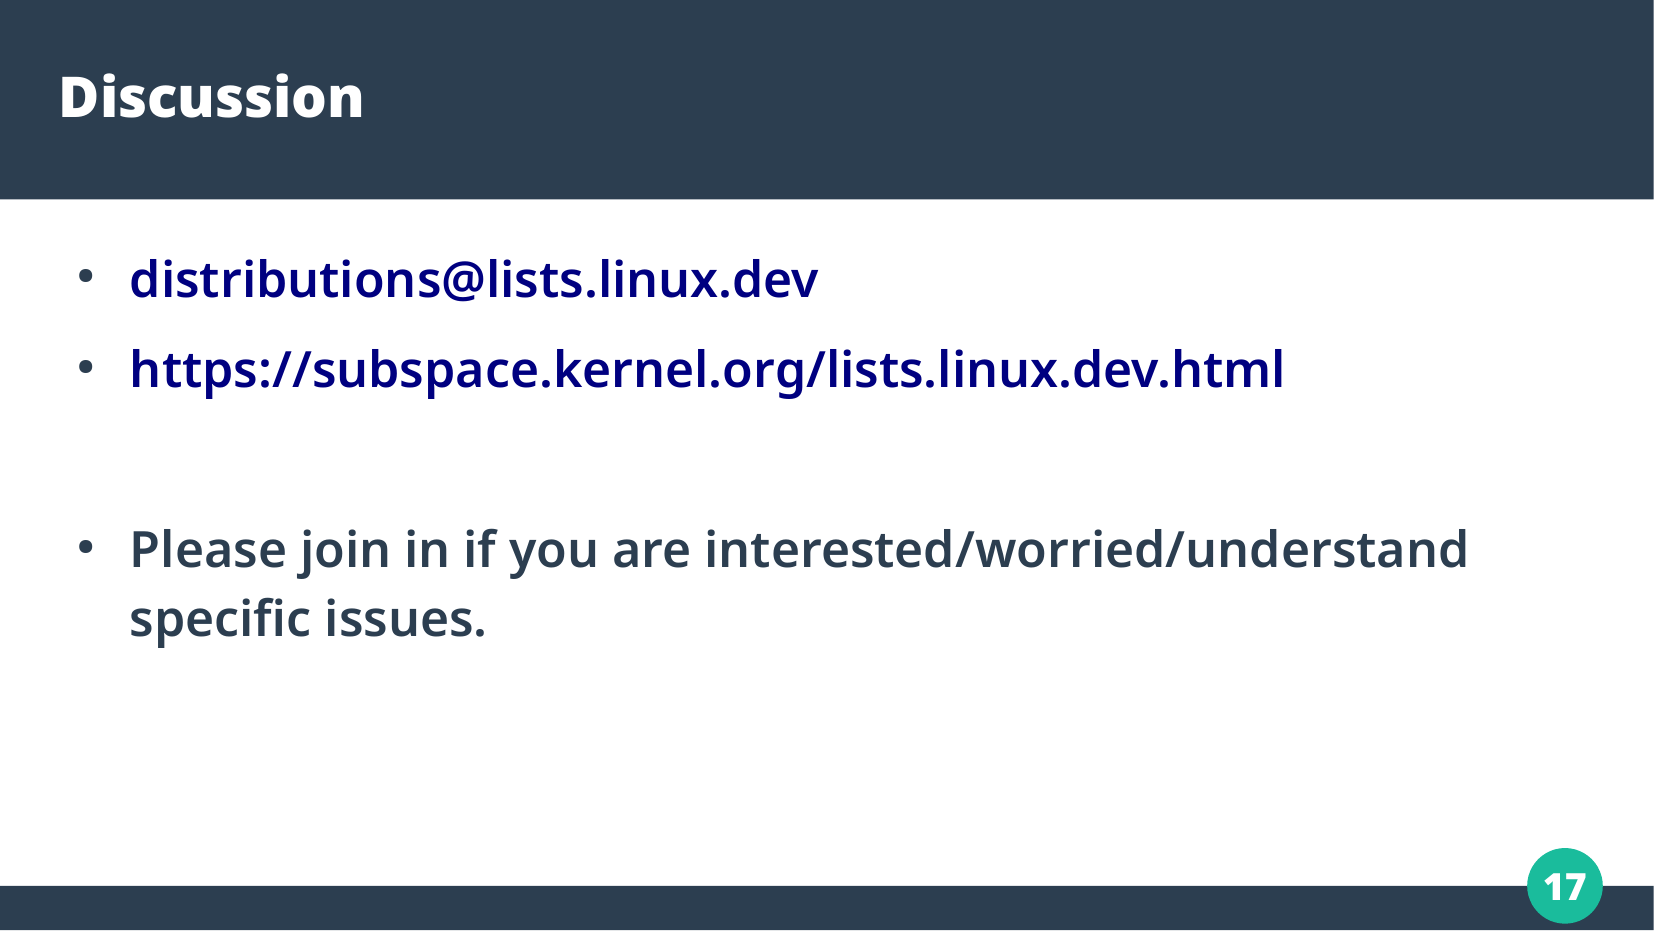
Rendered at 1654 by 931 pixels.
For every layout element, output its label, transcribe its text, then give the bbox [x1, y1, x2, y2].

list distributions@lists.linux.dev https://subspace.kernel.org/lists.linux.dev.html Please join in if you are interested/worried/understand specific issues. [59, 243, 1595, 864]
title Discussion [59, 37, 1595, 155]
